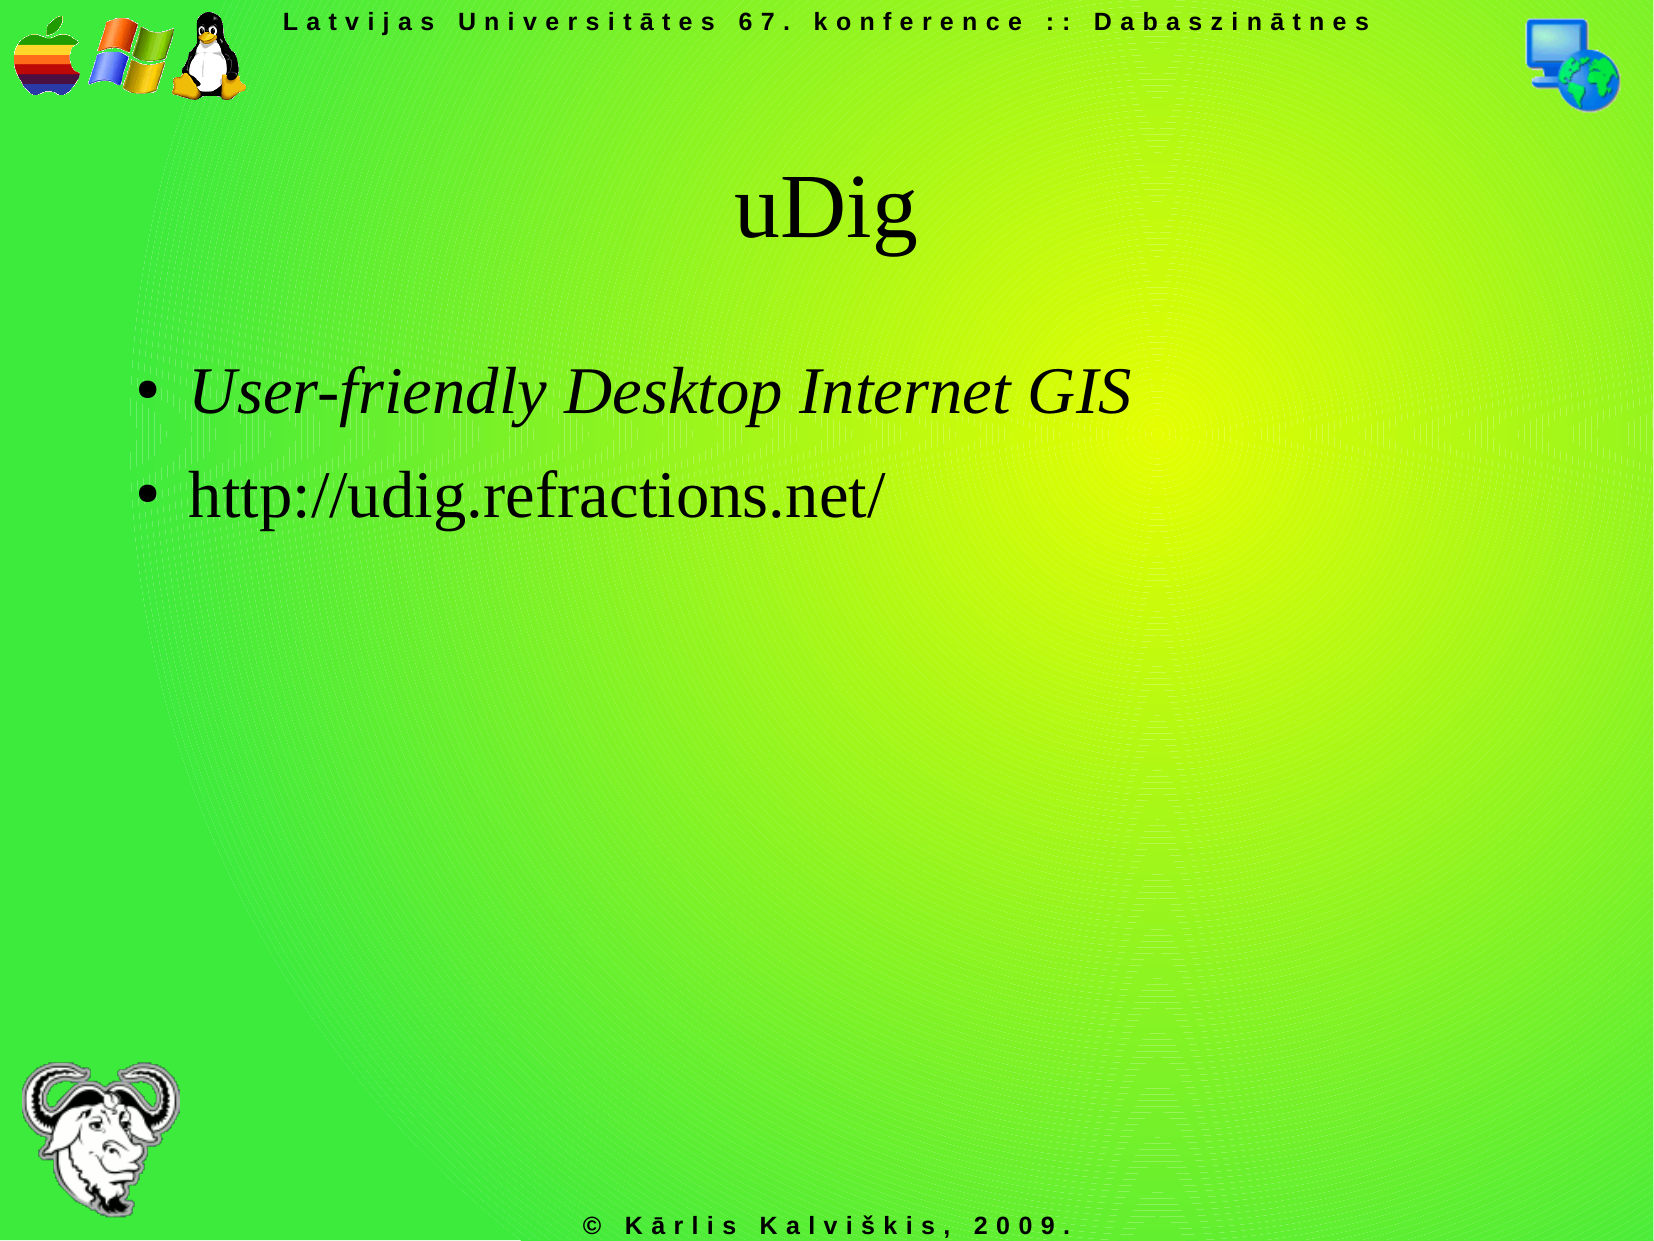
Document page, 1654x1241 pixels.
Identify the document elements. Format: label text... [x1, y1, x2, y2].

title uDig [118, 95, 1536, 318]
picture [22, 1058, 180, 1224]
picture [88, 12, 246, 95]
picture [14, 16, 80, 96]
list User-friendly Desktop Internet GIS http://udig.refractions.net/ [118, 354, 1536, 1167]
picture [1524, 17, 1624, 116]
